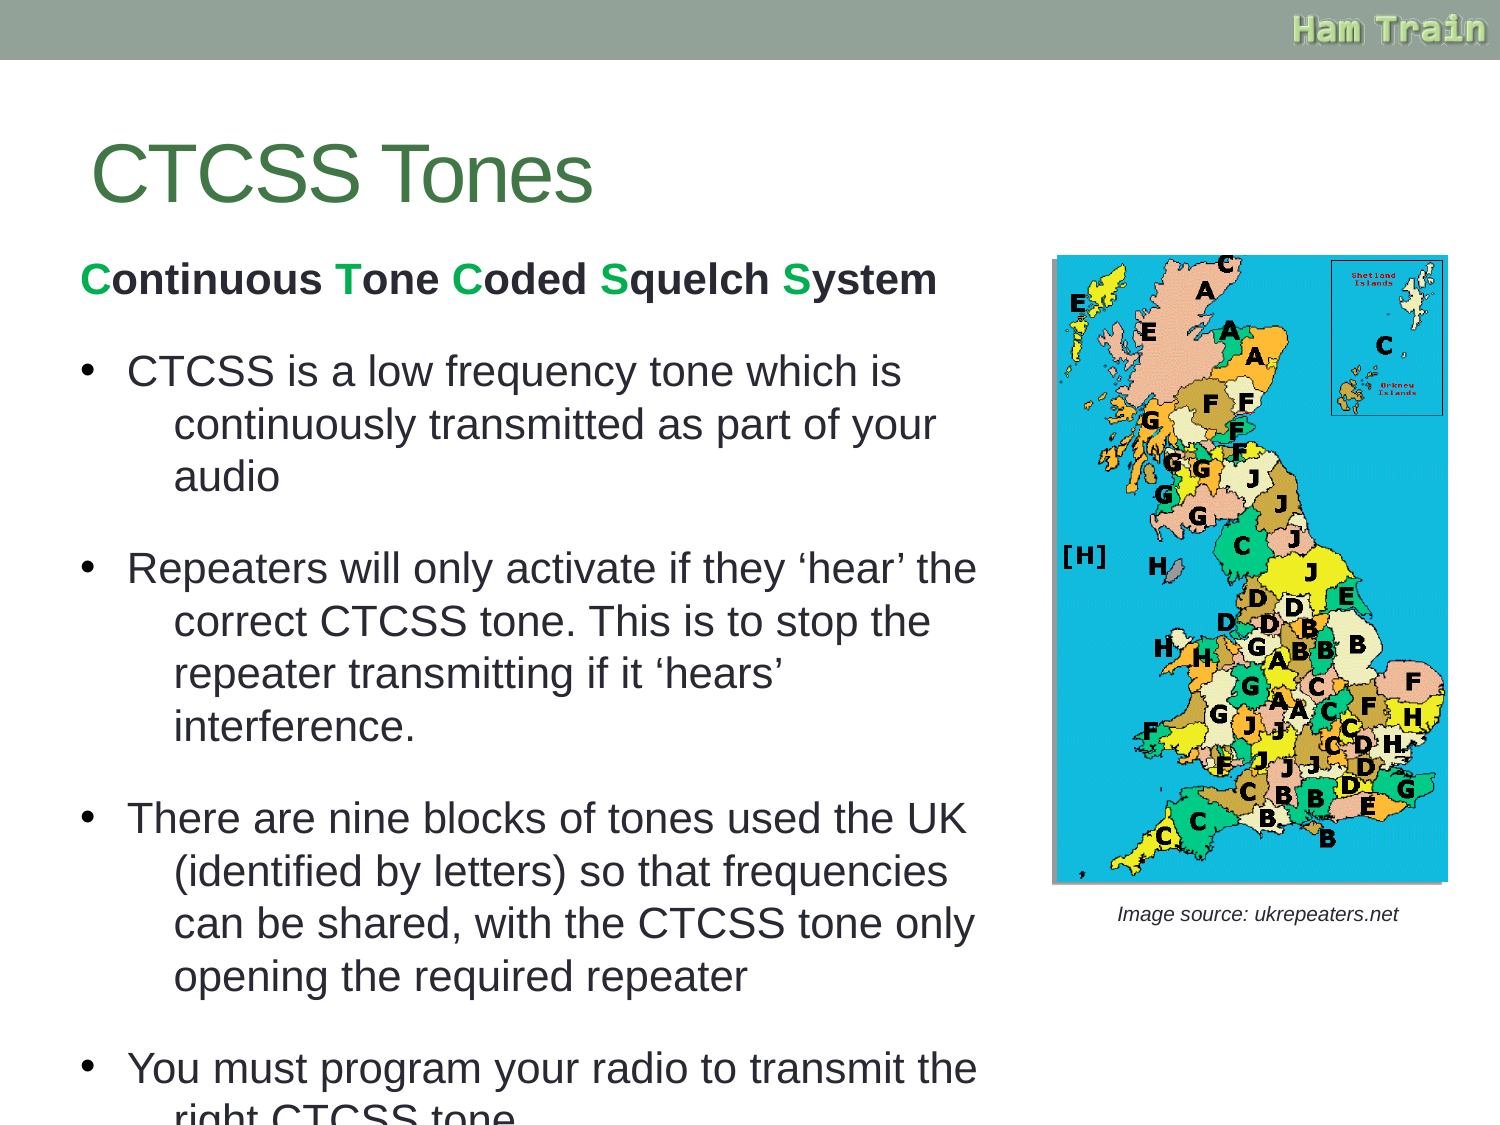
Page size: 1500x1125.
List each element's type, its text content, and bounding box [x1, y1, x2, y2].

text_box Continuous Tone Coded Squelch System CTCSS is a low frequency tone which is continuously transmitted as part of your audio Repeaters will only activate if they ‘hear’ the correct CTCSS tone. This is to stop the repeater transmitting if it ‘hears’ interference. There are nine blocks of tones used the UK (identified by letters) so that frequencies can be shared, with the CTCSS tone only opening the required repeater You must program your radio to transmit the right CTCSS tone [64, 243, 1034, 1054]
text_box Image source: ukrepeaters.net [1080, 893, 1436, 934]
title CTCSS Tones [75, 87, 1426, 251]
picture [1057, 255, 1448, 882]
